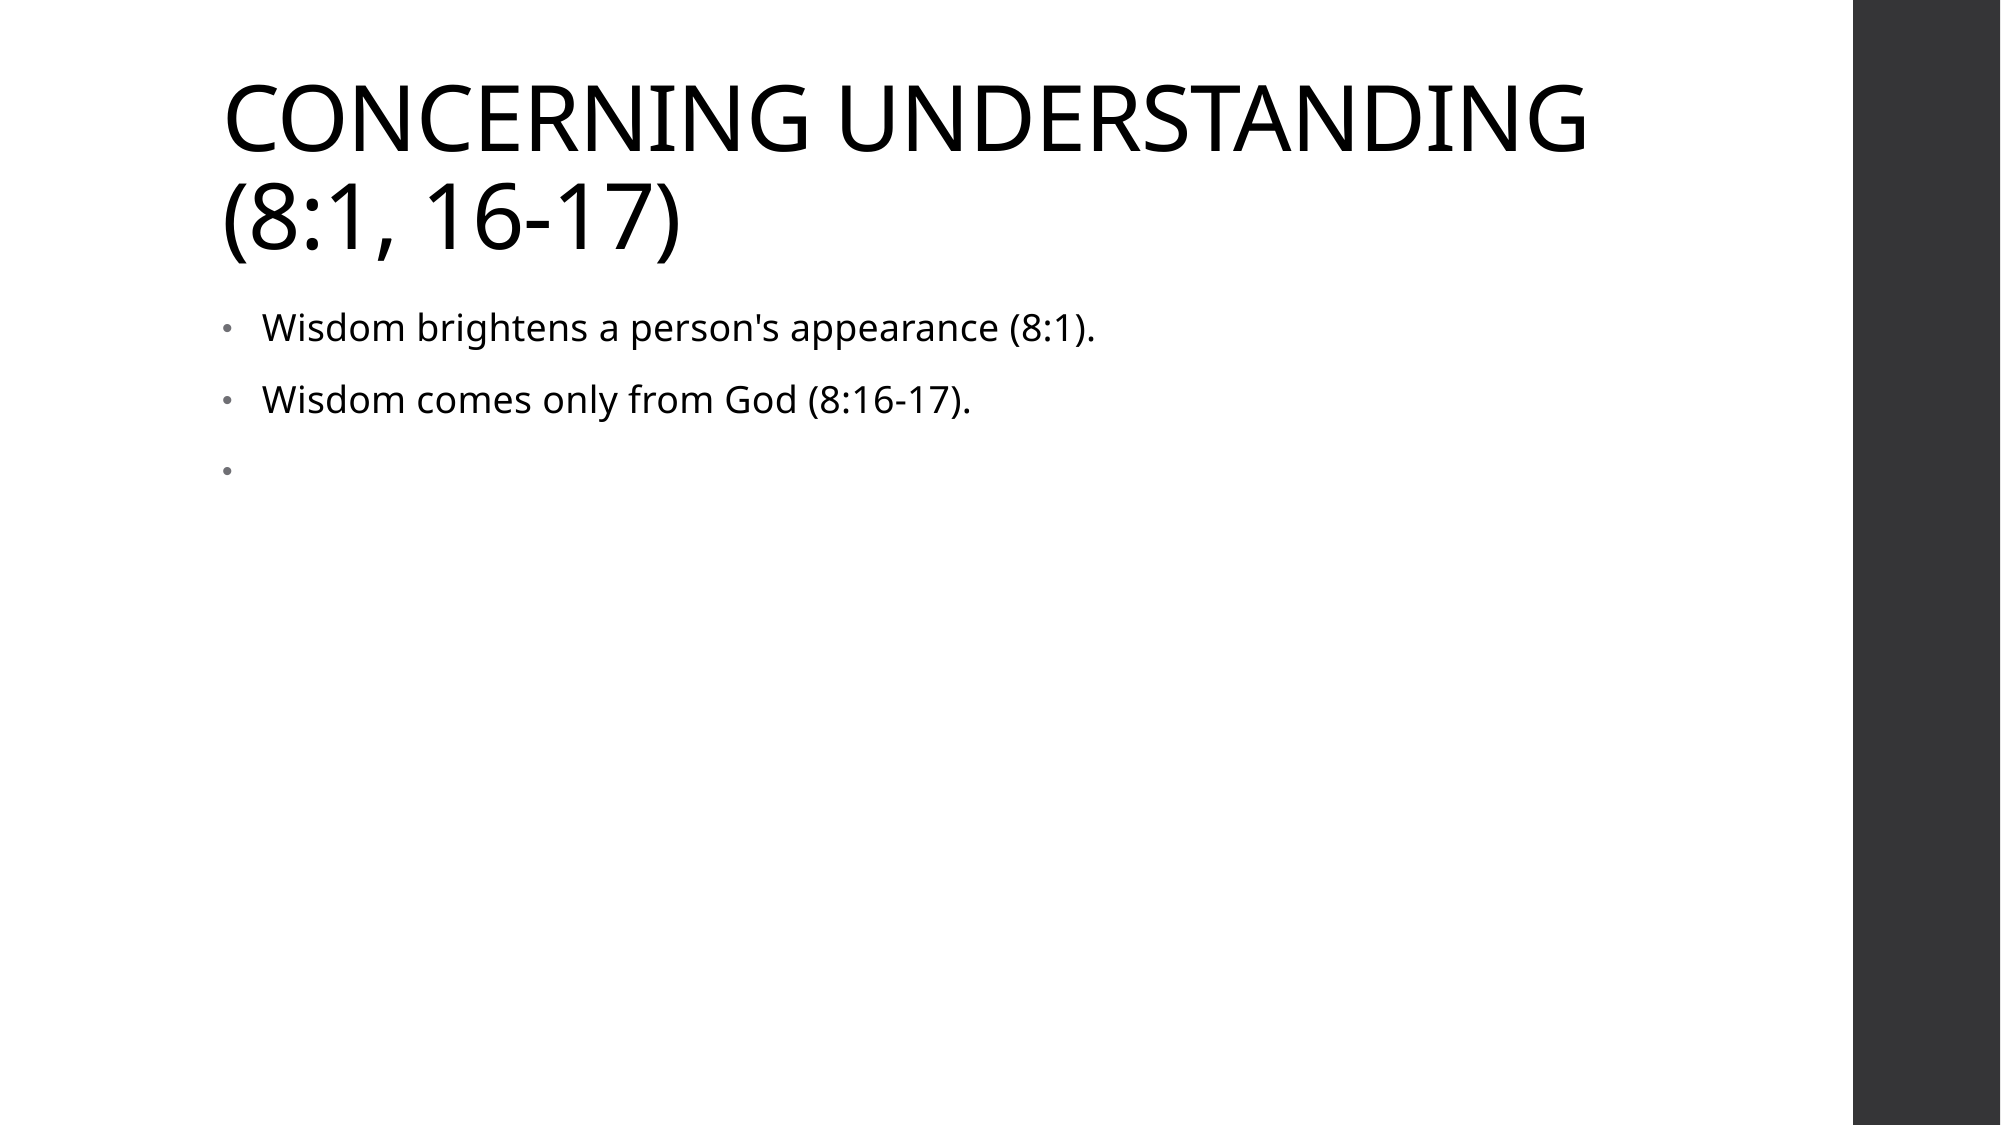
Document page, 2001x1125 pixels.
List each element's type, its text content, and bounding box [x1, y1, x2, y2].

list Wisdom brightens a person's appearance (8:1). Wisdom comes only from God (8:16-17). [206, 299, 1617, 1014]
title CONCERNING UNDERSTANDING (8:1, 16-17) [206, 60, 1797, 278]
